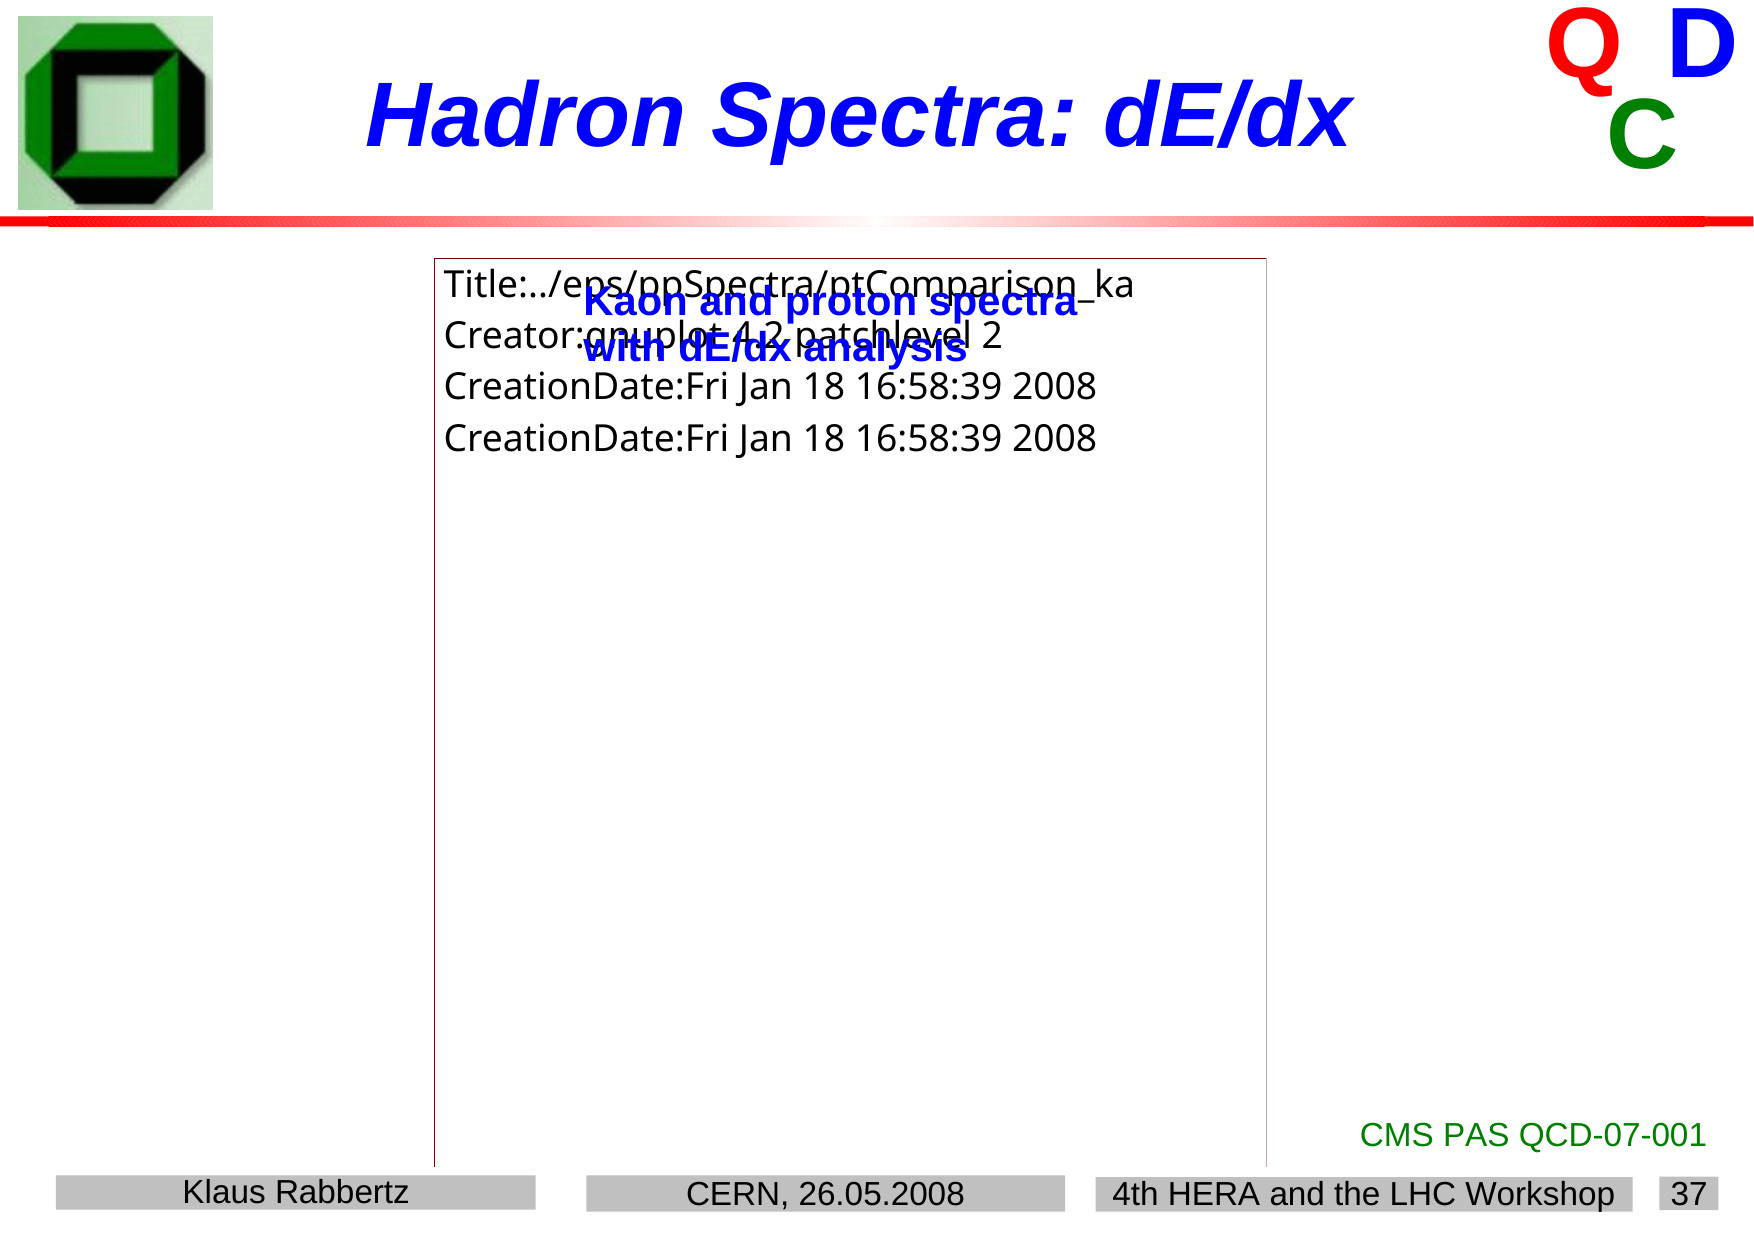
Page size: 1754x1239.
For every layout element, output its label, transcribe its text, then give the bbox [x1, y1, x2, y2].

title Hadron Spectra: dE/dx [220, 27, 1525, 202]
text_box CMS PAS QCD-07-001 [1348, 1105, 1720, 1166]
text_box Kaon and proton spectra with dE/dx analysis [571, 265, 1122, 383]
picture [18, 16, 213, 210]
picture [431, 255, 1267, 1167]
